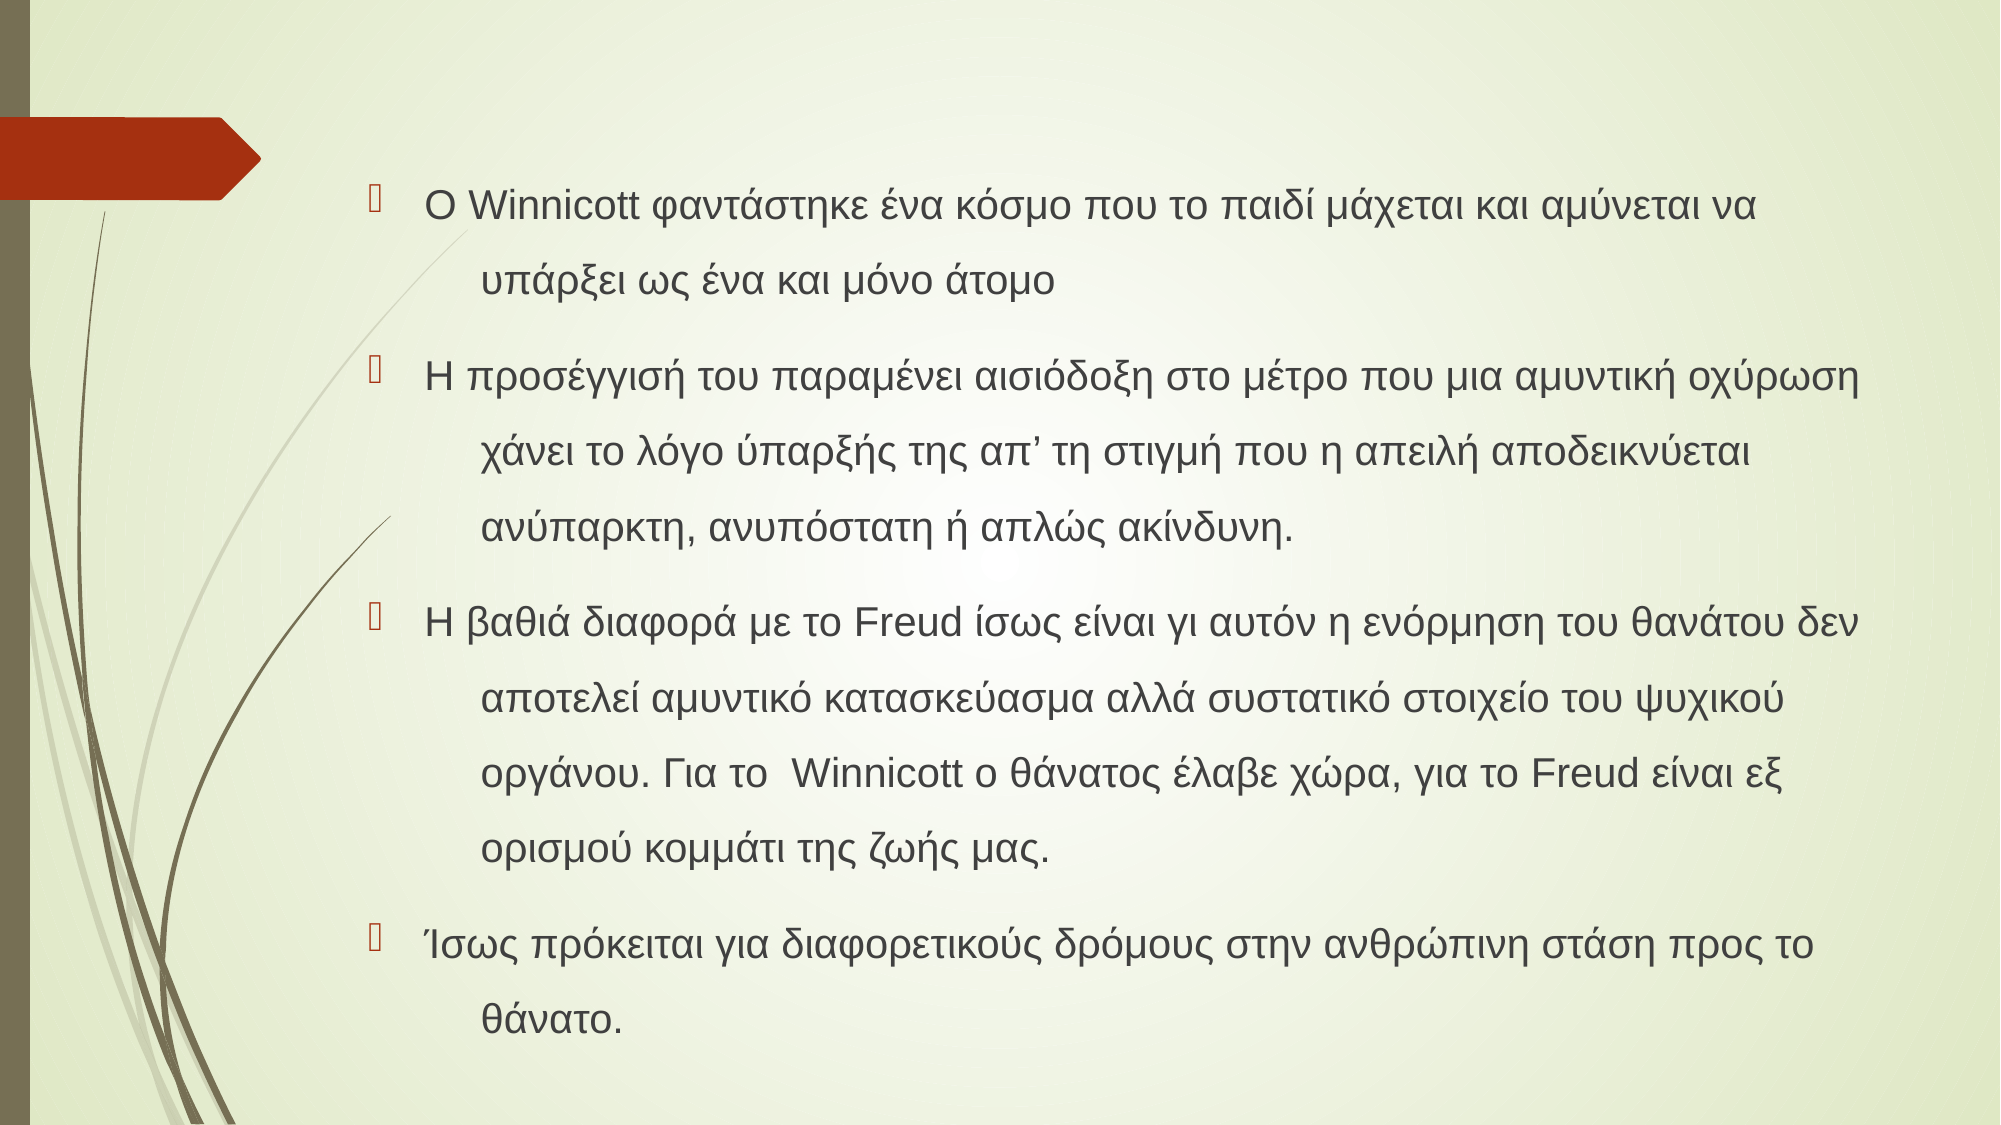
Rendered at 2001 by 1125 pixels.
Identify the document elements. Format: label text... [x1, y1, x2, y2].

list Ο Winnicott φαντάστηκε ένα κόσμο που το παιδί μάχεται και αμύνεται να υπάρξει ως ένα και μόνο άτομο Η προσέγγισή του παραμένει αισιόδοξη στο μέτρο που μια αμυντική οχύρωση χάνει το λόγο ύπαρξής της απ’ τη στιγμή που η απειλή αποδεικνύεται ανύπαρκτη, ανυπόστατη ή απλώς ακίνδυνη. Η βαθιά διαφορά με το Freud ίσως είναι γι αυτόν η ενόρμηση του θανάτου δεν αποτελεί αμυντικό κατασκεύασμα αλλά συστατικό στοιχείο του ψυχικού οργάνου. Για το Winnicott ο θάνατος έλαβε χώρα, για το Freud είναι εξ ορισμού κομμάτι της ζωής μας. Ίσως πρόκειται για διαφορετικούς δρόμους στην ανθρώπινη στάση προς το θάνατο. [353, 145, 1888, 1083]
